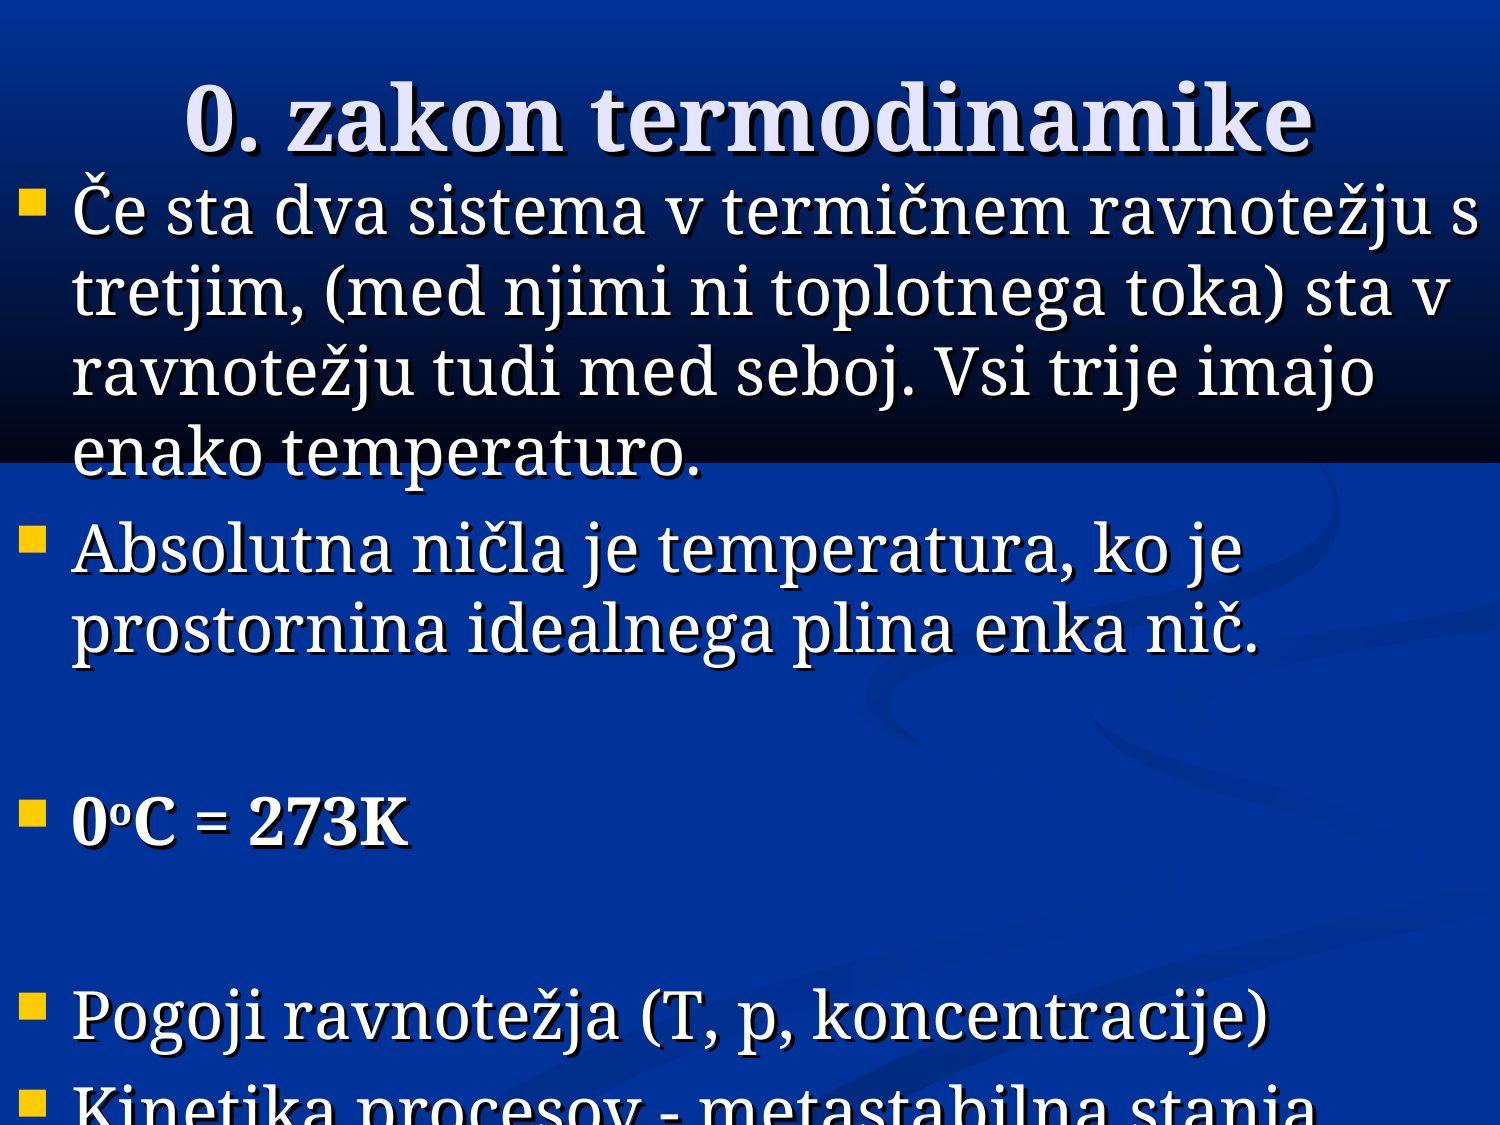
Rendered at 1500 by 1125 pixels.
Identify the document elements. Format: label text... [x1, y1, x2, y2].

list Če sta dva sistema v termičnem ravnotežju s tretjim, (med njimi ni toplotnega toka) sta v ravnotežju tudi med seboj. Vsi trije imajo enako temperaturo. Absolutna ničla je temperatura, ko je prostornina idealnega plina enka nič. 0oC = 273K Pogoji ravnotežja (T, p, koncentracije) Kinetika procesov - metastabilna stanja [0, 160, 1500, 1125]
title 0. zakon termodinamike [75, 45, 1426, 160]
